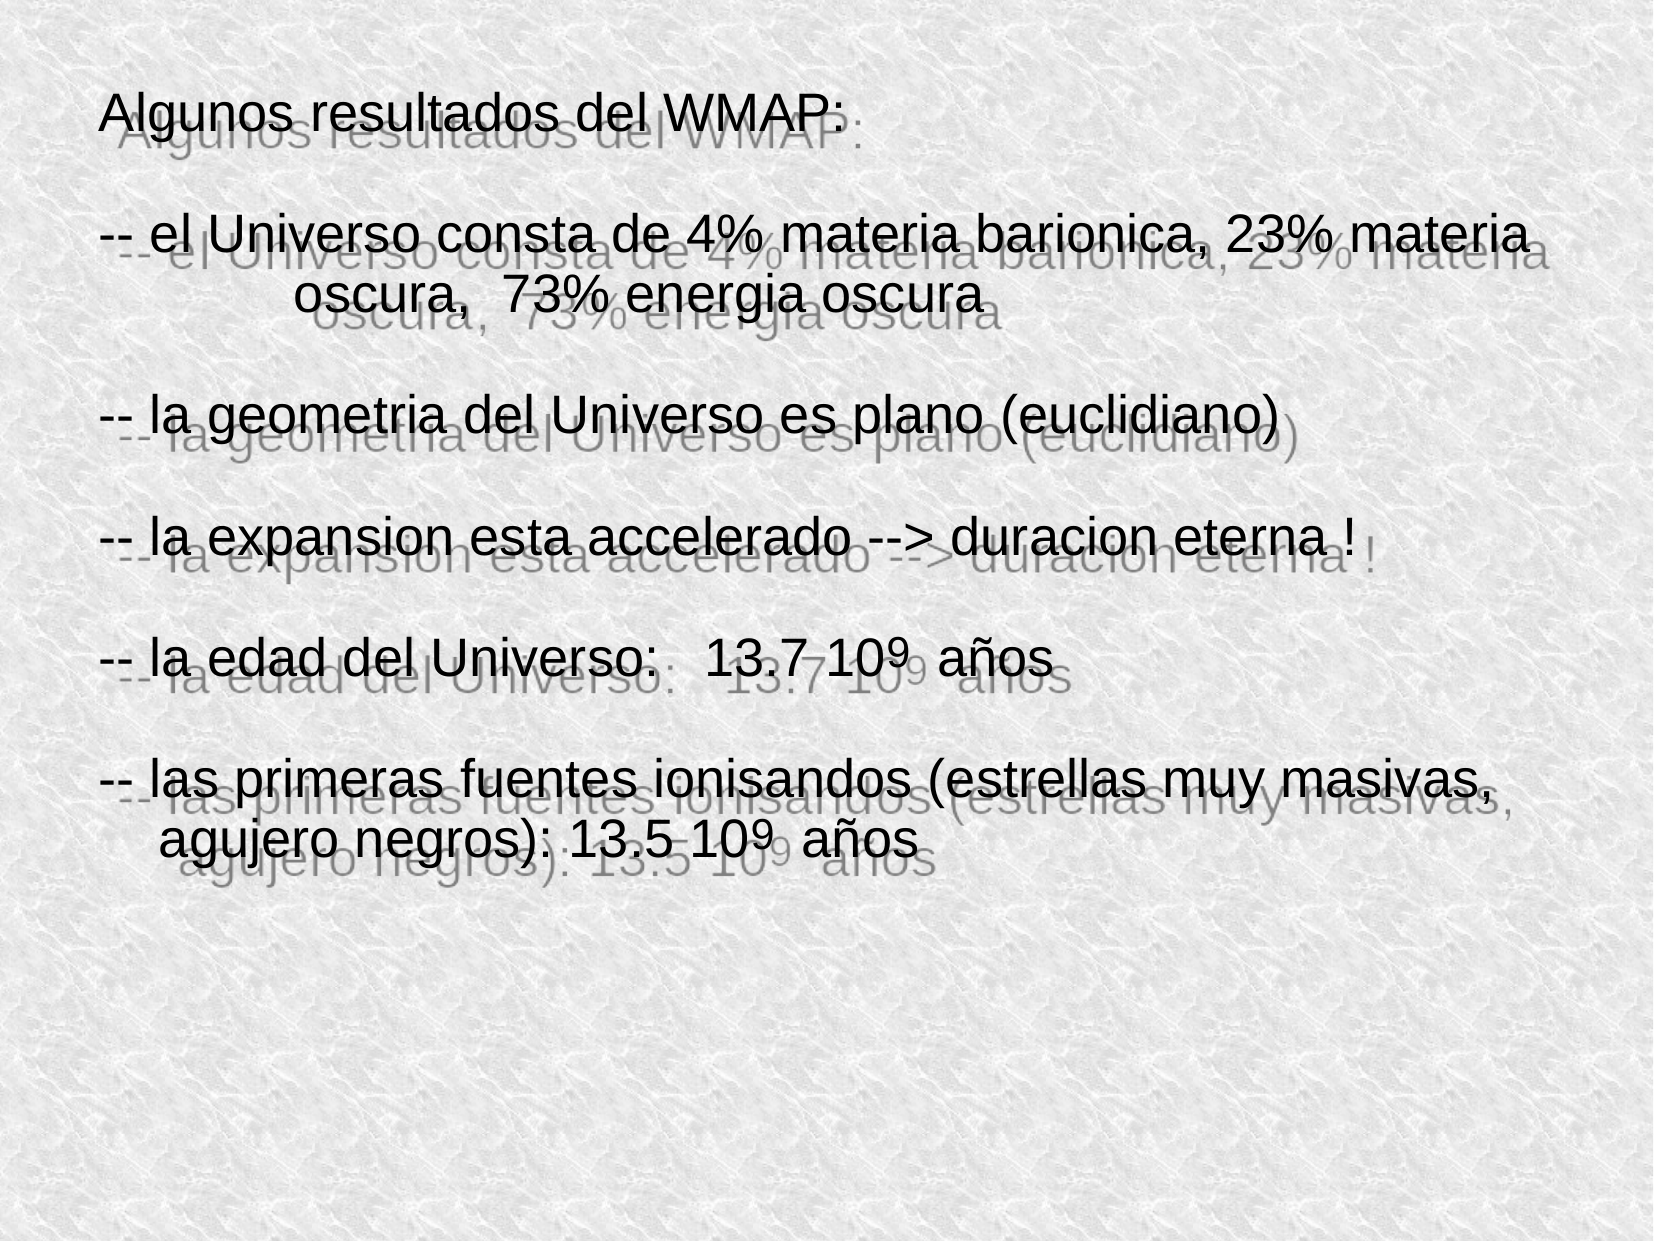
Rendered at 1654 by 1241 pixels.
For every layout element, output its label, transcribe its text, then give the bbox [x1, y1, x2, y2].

picture [0, 0, 1654, 1241]
text_box Algunos resultados del WMAP: -- el Universo consta de 4% materia barionica, 23% materia oscura, 73% energia oscura -- la geometria del Universo es plano (euclidiano) -- la expansion esta accelerado --> duracion eterna ! -- la edad del Universo: 13.7 109 años -- las primeras fuentes ionisandos (estrellas muy masivas, agujero negros): 13.5 109 años [84, 75, 1548, 1033]
